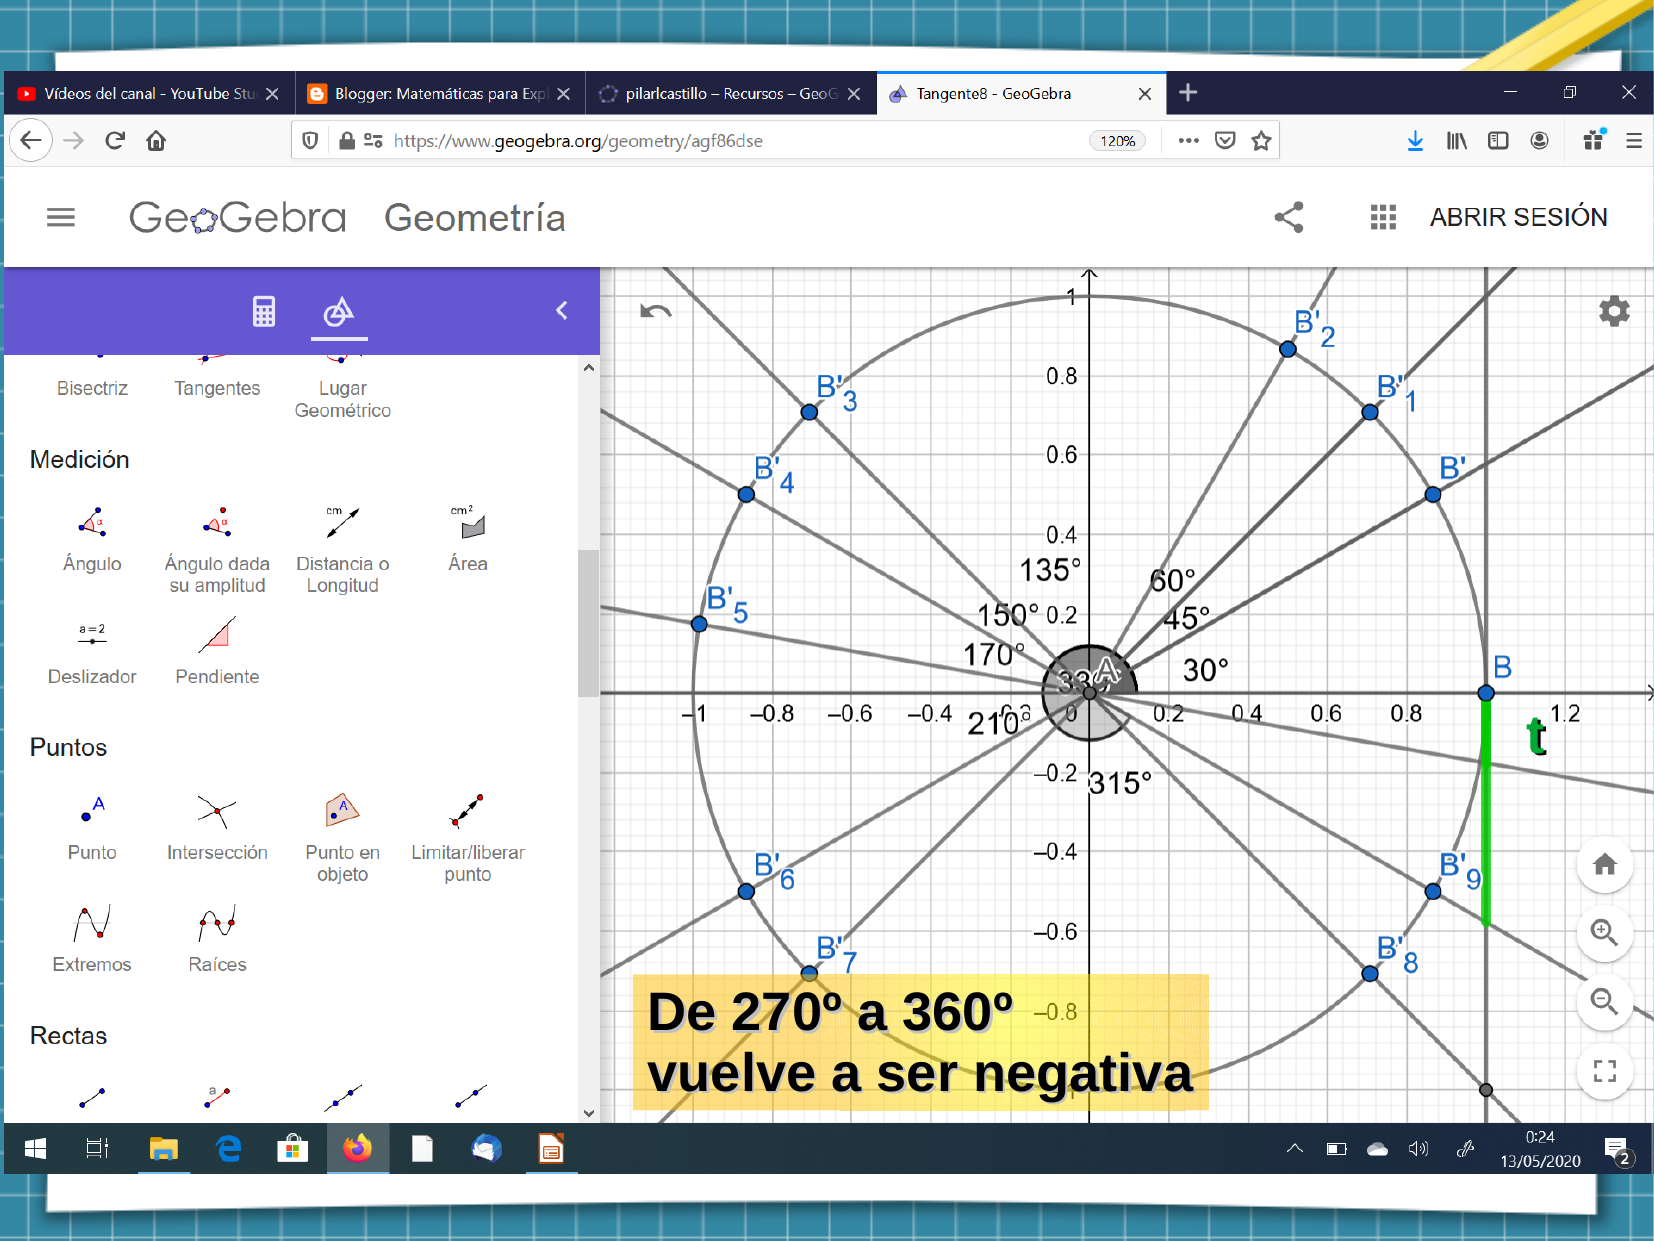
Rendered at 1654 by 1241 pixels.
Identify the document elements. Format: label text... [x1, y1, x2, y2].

text_box De 270º a 360º vuelve a ser negativa [632, 974, 1209, 1111]
text_box t [1511, 696, 1654, 833]
picture [0, 0, 1654, 1241]
